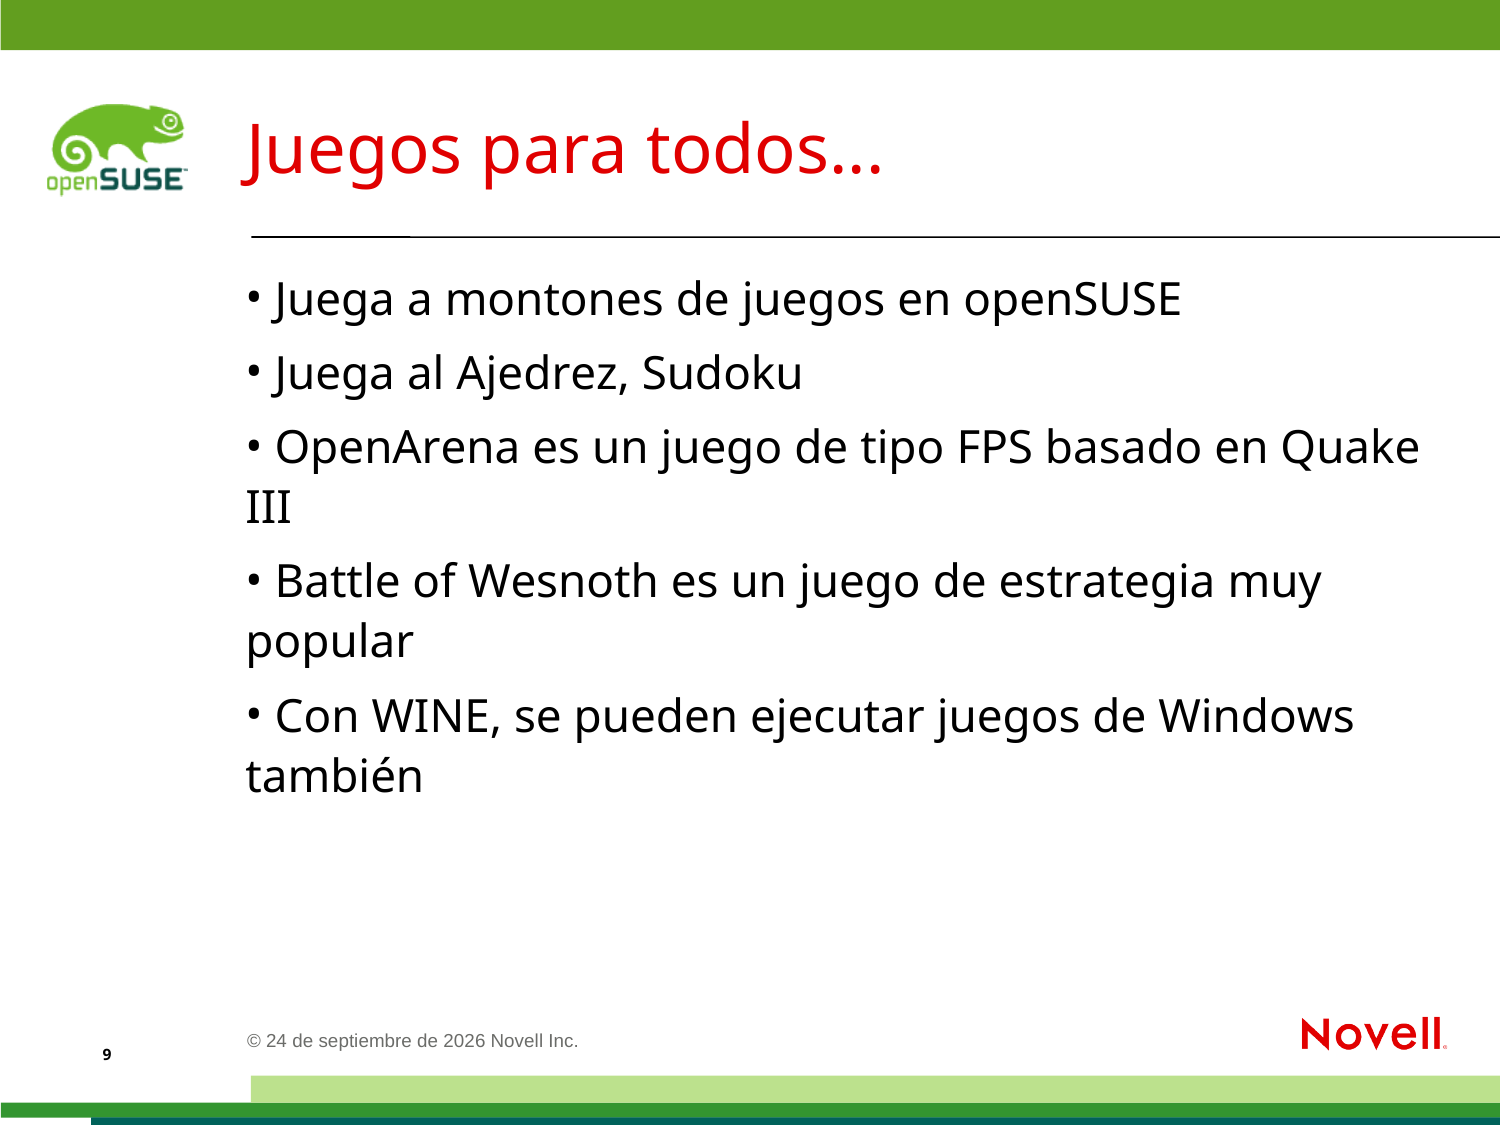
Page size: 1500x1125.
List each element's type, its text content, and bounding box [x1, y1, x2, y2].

picture [1295, 1011, 1453, 1056]
title Juegos para todos... [246, 68, 1409, 231]
picture [47, 104, 188, 197]
list Juega a montones de juegos en openSUSE Juega al Ajedrez, Sudoku OpenArena es un juego de tipo FPS basado en Quake III Battle of Wesnoth es un juego de estrategia muy popular Con WINE, se pueden ejecutar juegos de Windows también [245, 267, 1458, 1010]
